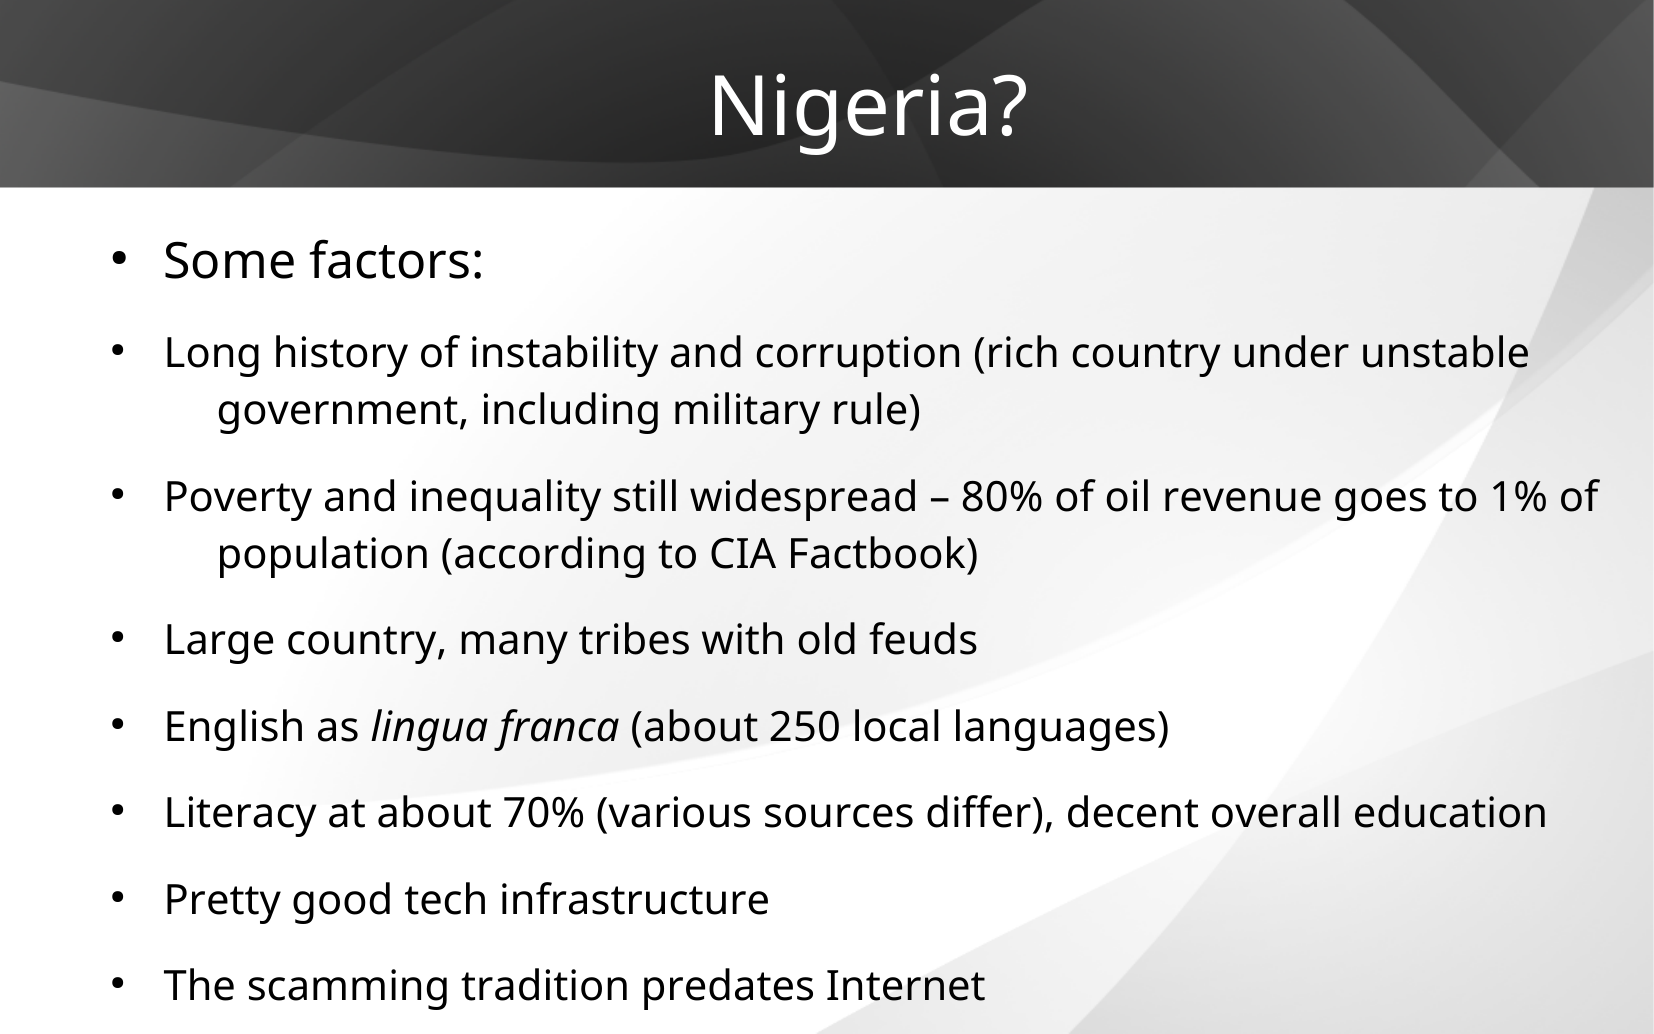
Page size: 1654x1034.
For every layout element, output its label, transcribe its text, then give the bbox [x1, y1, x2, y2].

list Some factors: Long history of instability and corruption (rich country under unstable government, including military rule) Poverty and inequality still widespread – 80% of oil revenue goes to 1% of population (according to CIA Factbook) Large country, many tribes with old feuds English as lingua franca (about 250 local languages) Literacy at about 70% (various sources differ), decent overall education Pretty good tech infrastructure The scamming tradition predates Internet [75, 225, 1613, 1013]
picture [0, 0, 1654, 1034]
title Nigeria? [124, 0, 1613, 208]
